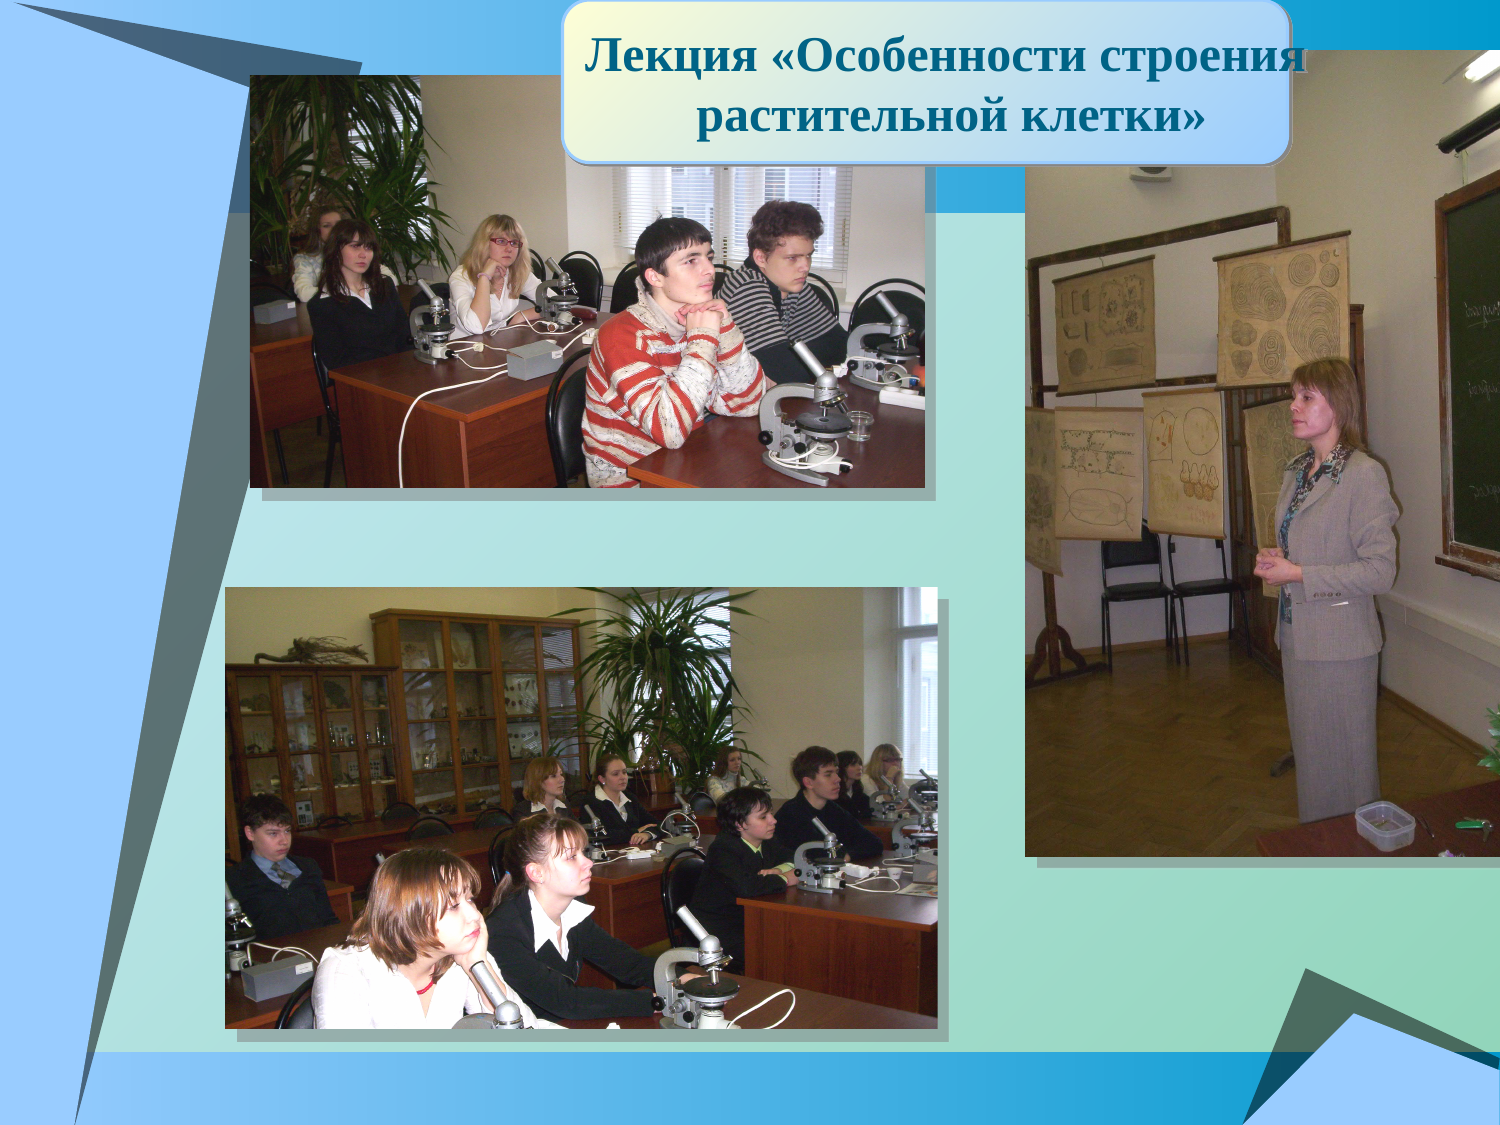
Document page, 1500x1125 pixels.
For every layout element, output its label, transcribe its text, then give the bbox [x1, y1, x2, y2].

picture [1025, 50, 1500, 857]
picture [225, 587, 938, 1029]
text_box Лекция «Особенности строения растительной клетки» [562, 0, 1288, 163]
picture [1289, 51, 1294, 59]
picture [249, 75, 925, 488]
